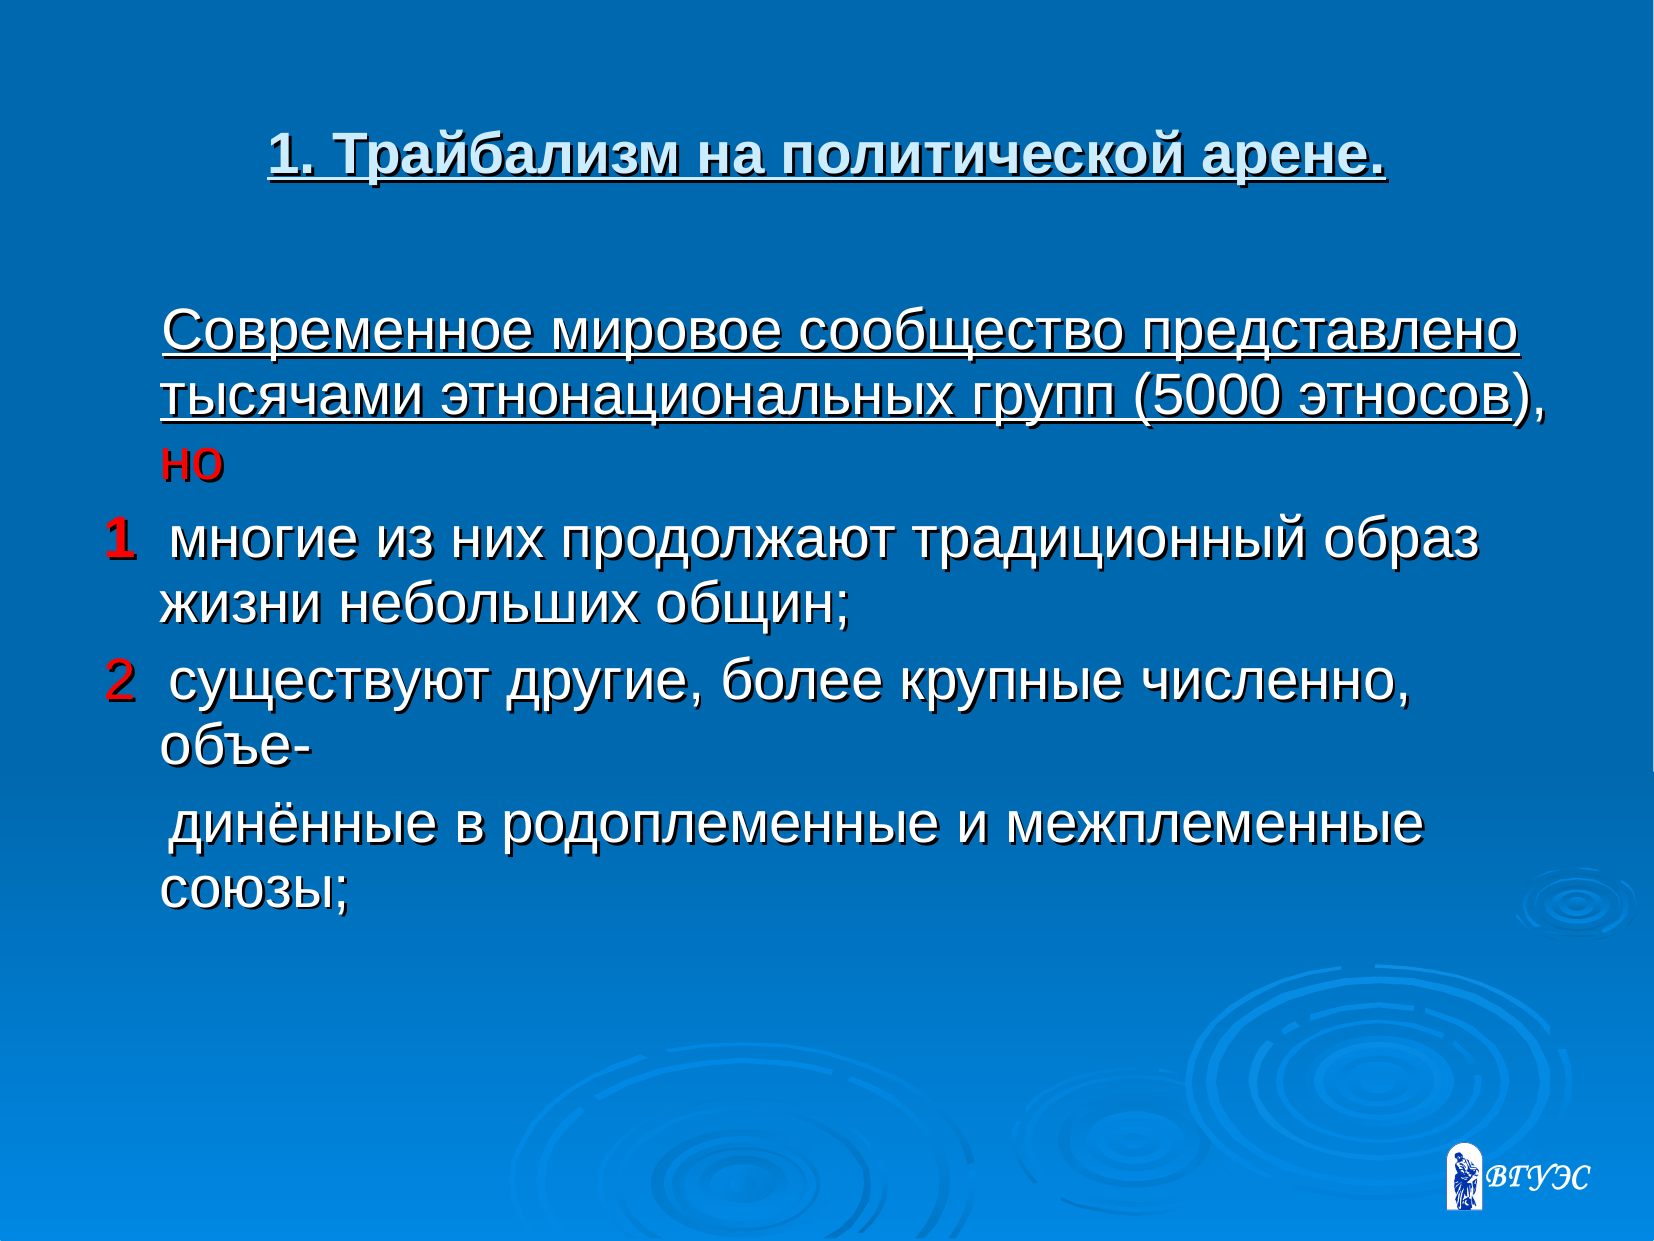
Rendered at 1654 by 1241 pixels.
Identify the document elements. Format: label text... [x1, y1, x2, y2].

title 1. Трайбализм на политической арене. [82, 50, 1571, 257]
picture [1446, 1142, 1592, 1211]
list Современное мировое сообщество представлено тысячами этнонациональных групп (5000 этносов), но 1 многие из них продолжают традиционный образ жизни небольших общин; 2 существуют другие, более крупные численно, объе- динённые в родоплеменные и межплеменные союзы; [88, 289, 1571, 1108]
